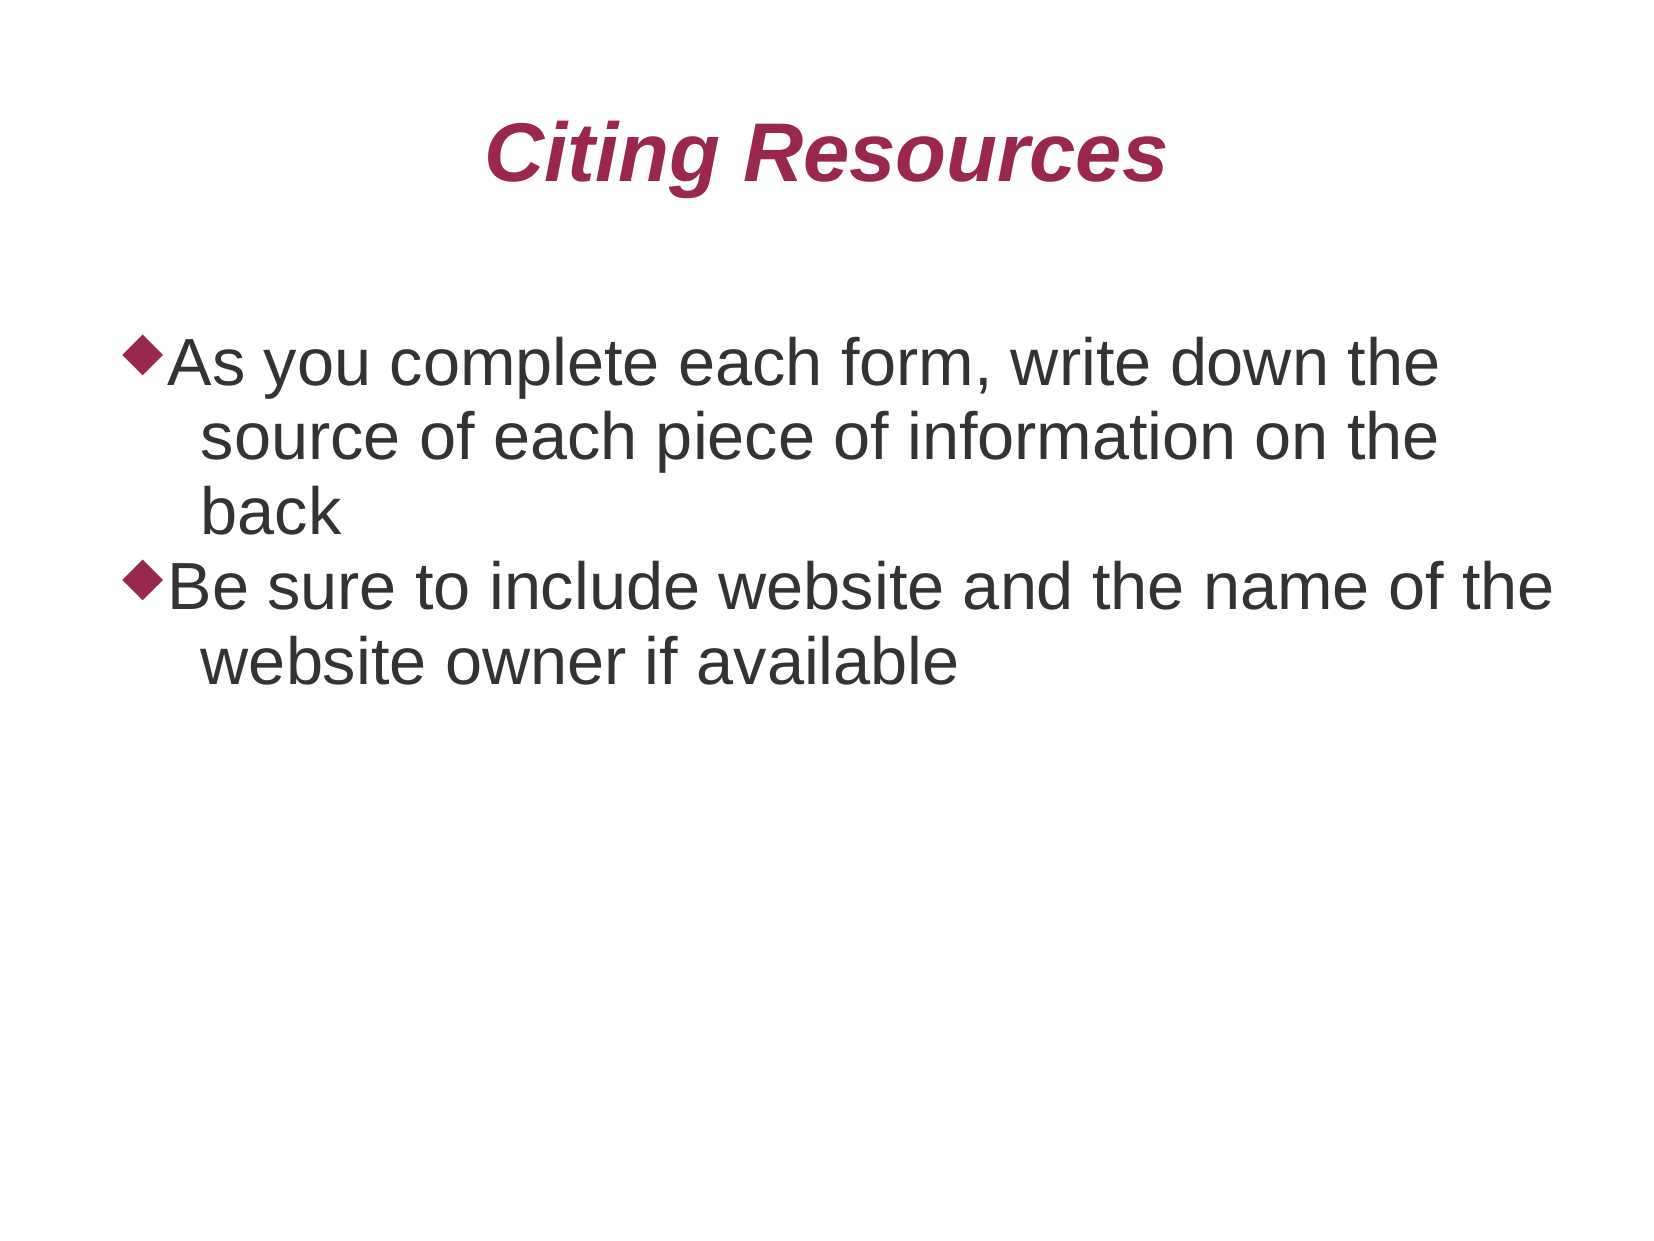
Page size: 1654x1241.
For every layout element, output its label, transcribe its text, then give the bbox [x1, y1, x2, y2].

title Citing Resources [82, 56, 1571, 250]
list As you complete each form, write down the source of each piece of information on the back Be sure to include website and the name of the website owner if available [118, 324, 1571, 990]
